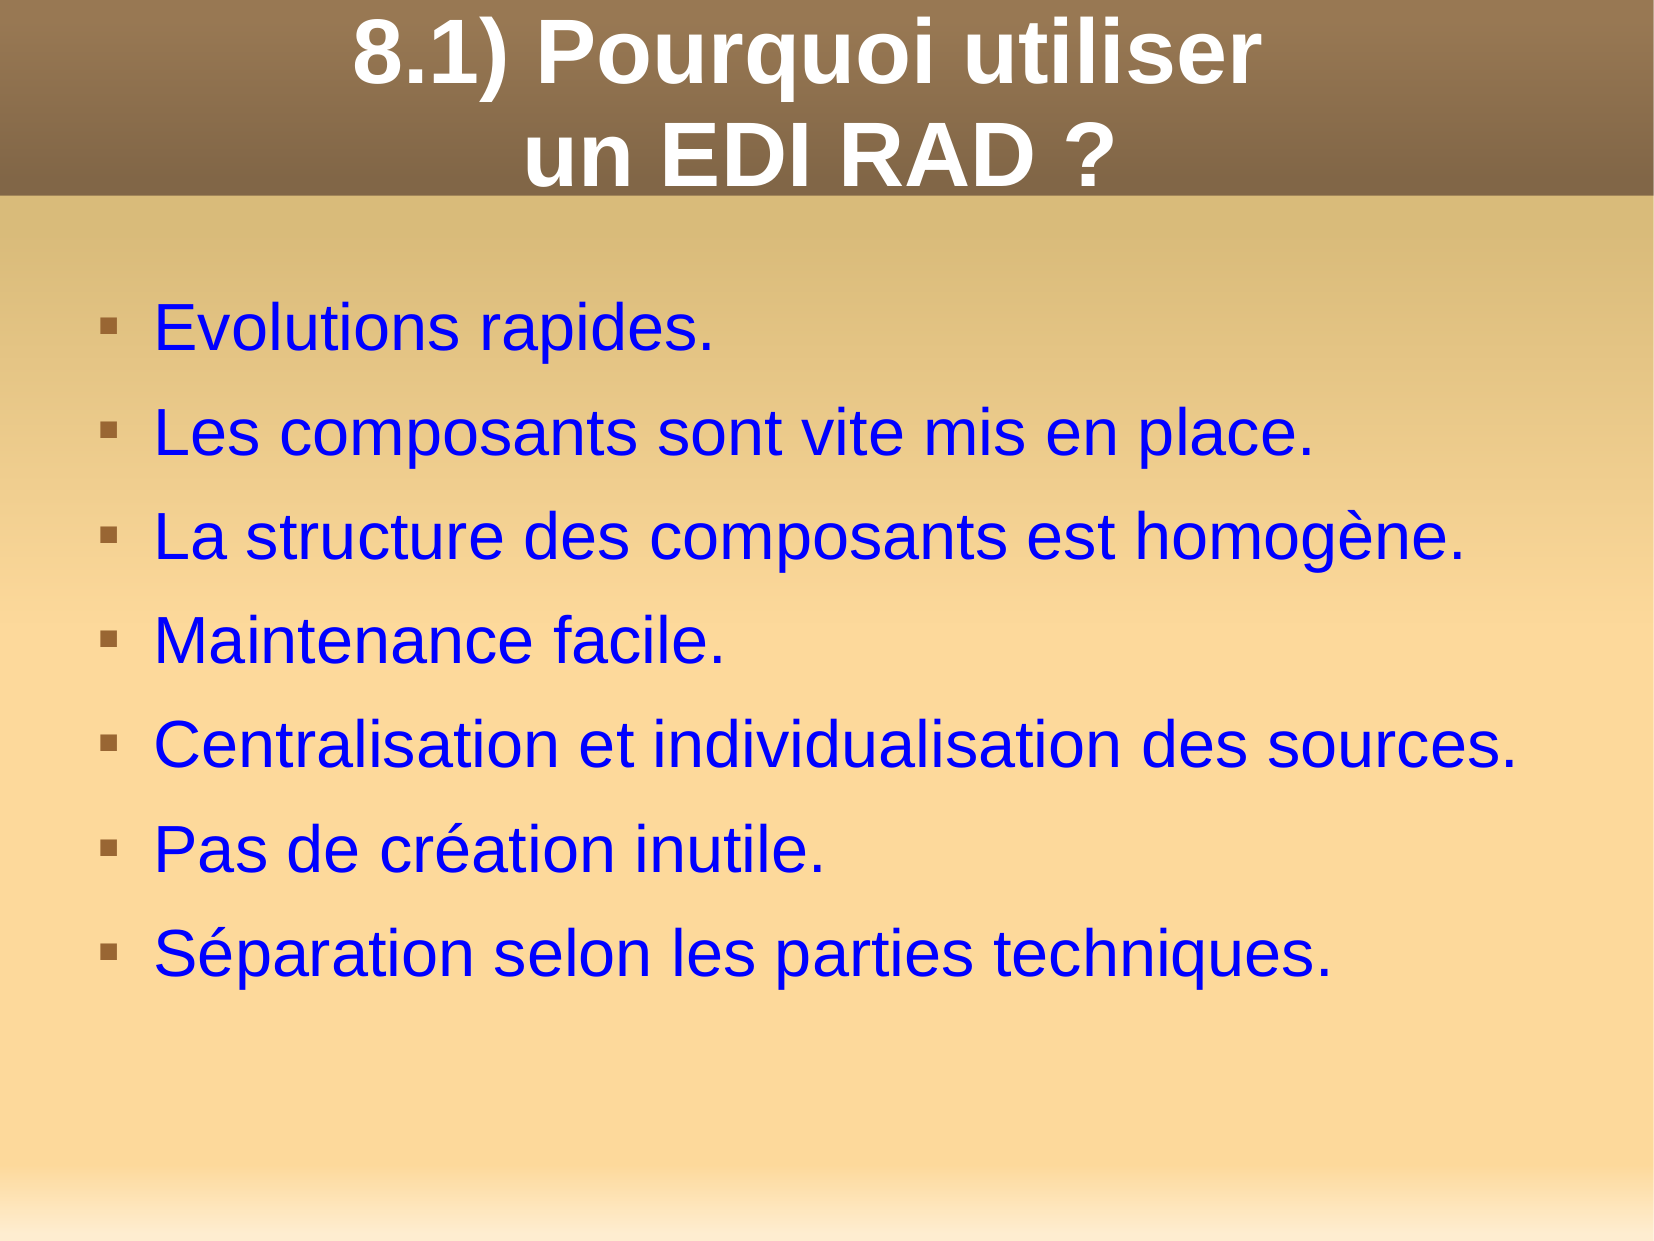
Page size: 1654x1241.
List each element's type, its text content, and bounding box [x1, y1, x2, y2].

title 8.1) Pourquoi utiliser un EDI RAD ? [76, 1, 1565, 207]
list Evolutions rapides. Les composants sont vite mis en place. La structure des composants est homogène. Maintenance facile. Centralisation et individualisation des sources. Pas de création inutile. Séparation selon les parties techniques. [82, 290, 1571, 1096]
picture [0, 0, 1654, 1241]
